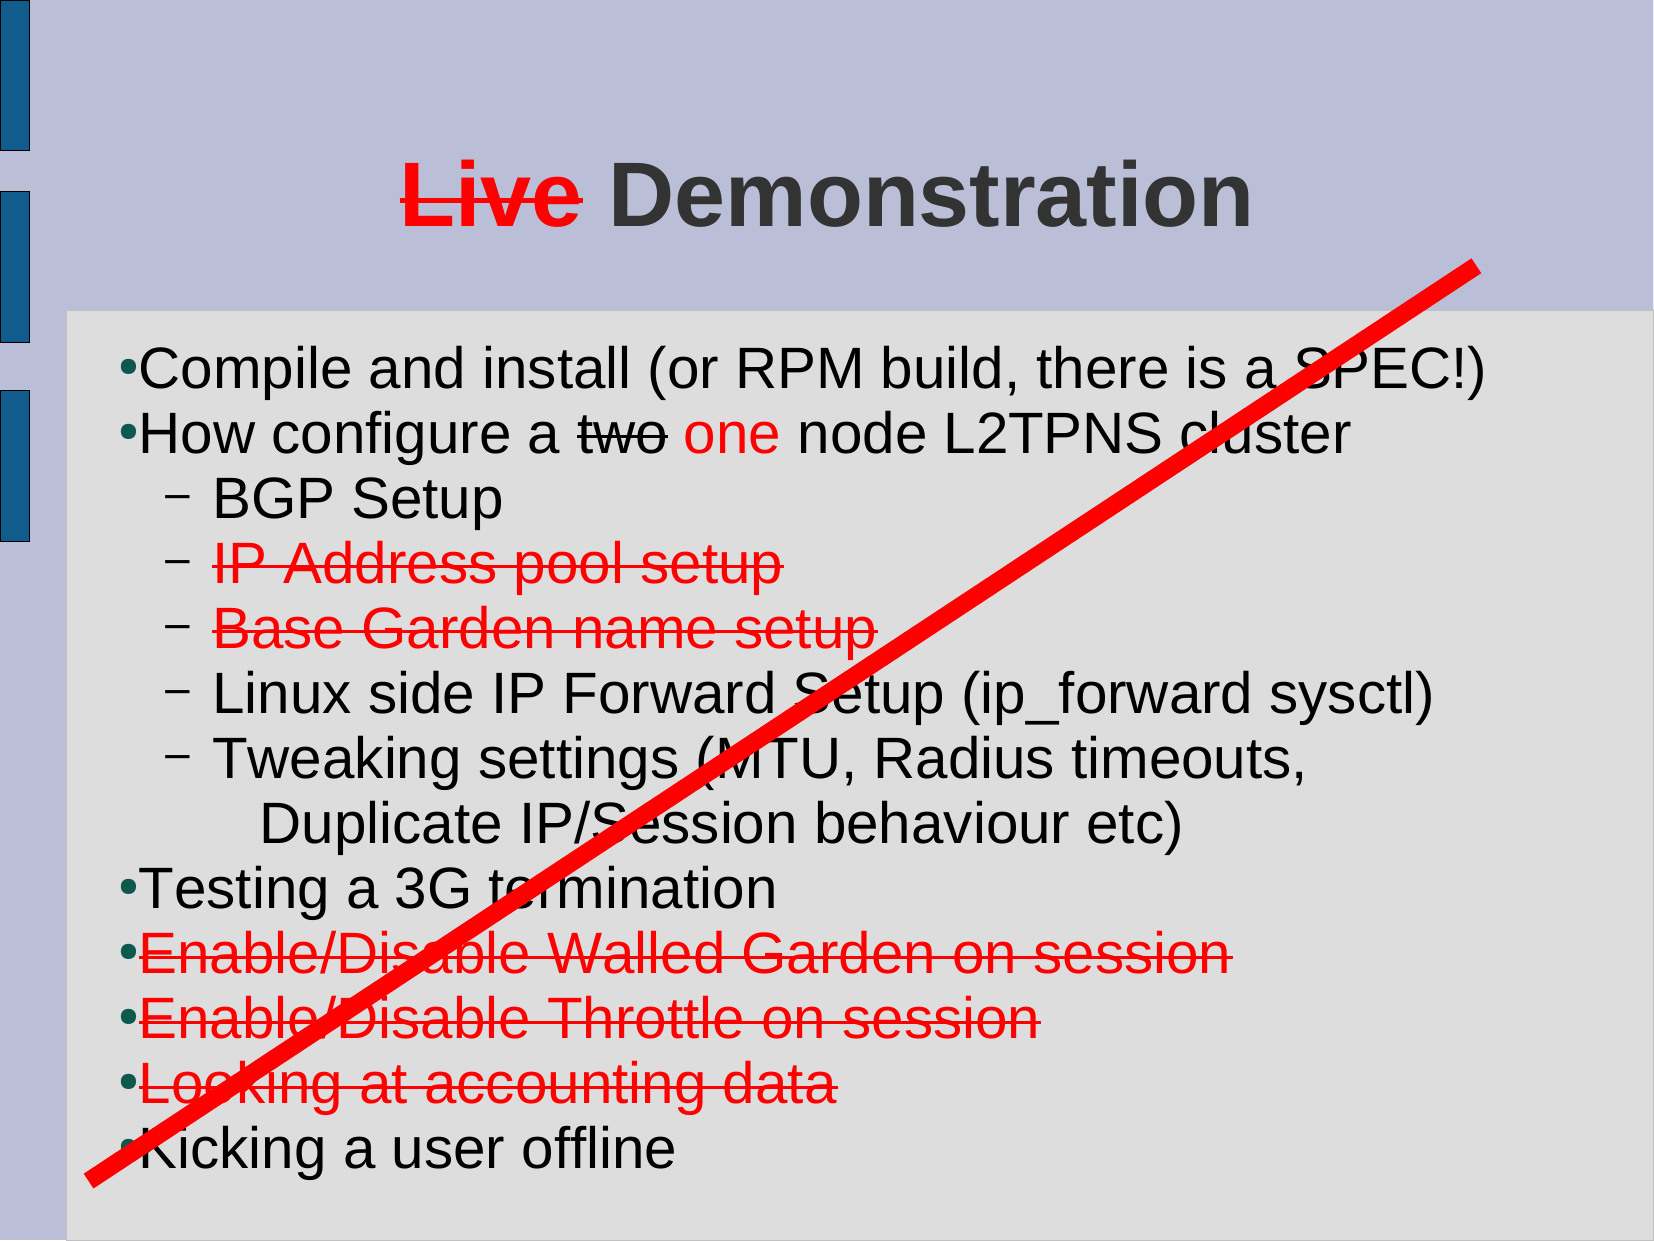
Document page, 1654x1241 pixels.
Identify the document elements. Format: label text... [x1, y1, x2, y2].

list Compile and install (or RPM build, there is a SPEC!) How configure a two one node L2TPNS cluster BGP Setup IP Address pool setup Base Garden name setup Linux side IP Forward Setup (ip_forward sysctl) Tweaking settings (MTU, Radius timeouts, Duplicate IP/Session behaviour etc) Testing a 3G termination Enable/Disable Walled Garden on session Enable/Disable Throttle on session Looking at accounting data Kicking a user offline [118, 335, 1531, 1182]
title Live Demonstration [121, 91, 1534, 299]
list Compile and install (or RPM build, there is a SPEC!) How configure a two one node L2TPNS cluster BGP Setup IP Address pool setup Base Garden name setup Linux side IP Forward Setup (ip_forward sysctl) Tweaking settings (MTU, Radius timeouts, Duplicate IP/Session behaviour etc) Testing a 3G termination Enable/Disable Walled Garden on session Enable/Disable Throttle on session Looking at accounting data Kicking a user offline [118, 335, 1353, 1150]
